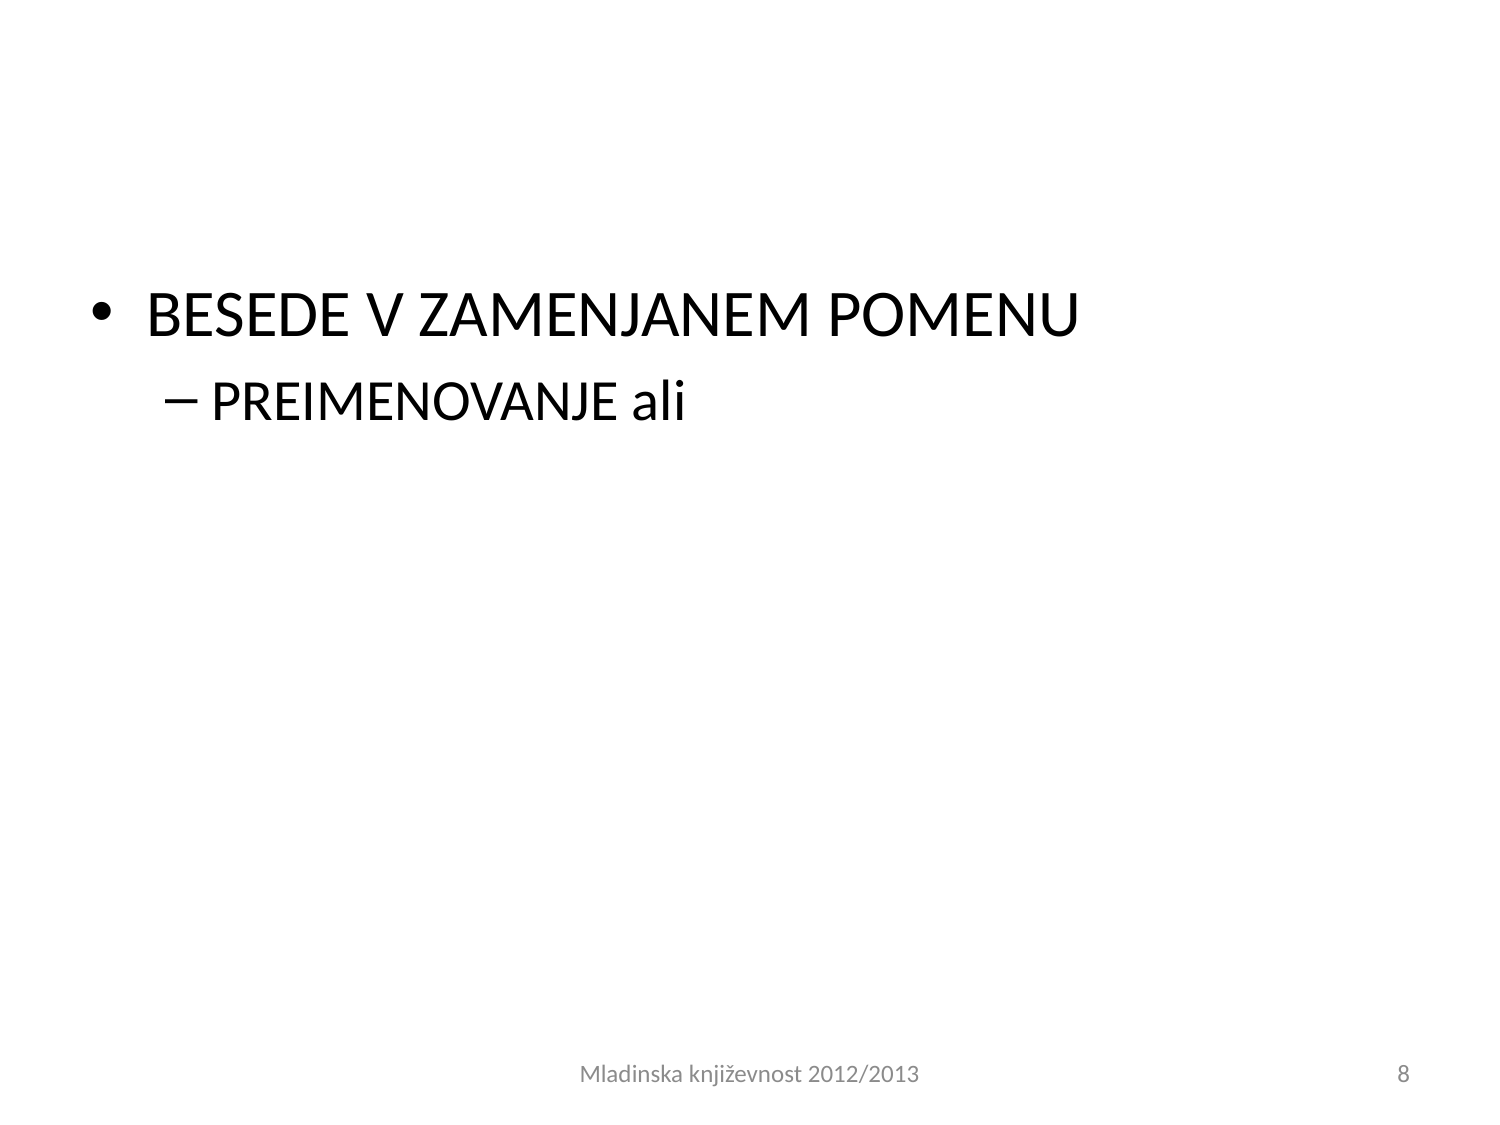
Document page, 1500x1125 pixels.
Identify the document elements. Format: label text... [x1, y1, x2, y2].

footer Mladinska književnost 2012/2013 [512, 1042, 988, 1103]
slide_number <number> [1074, 1042, 1425, 1103]
list BESEDE V ZAMENJANEM POMENU PREIMENOVANJE ali [75, 262, 1425, 1005]
